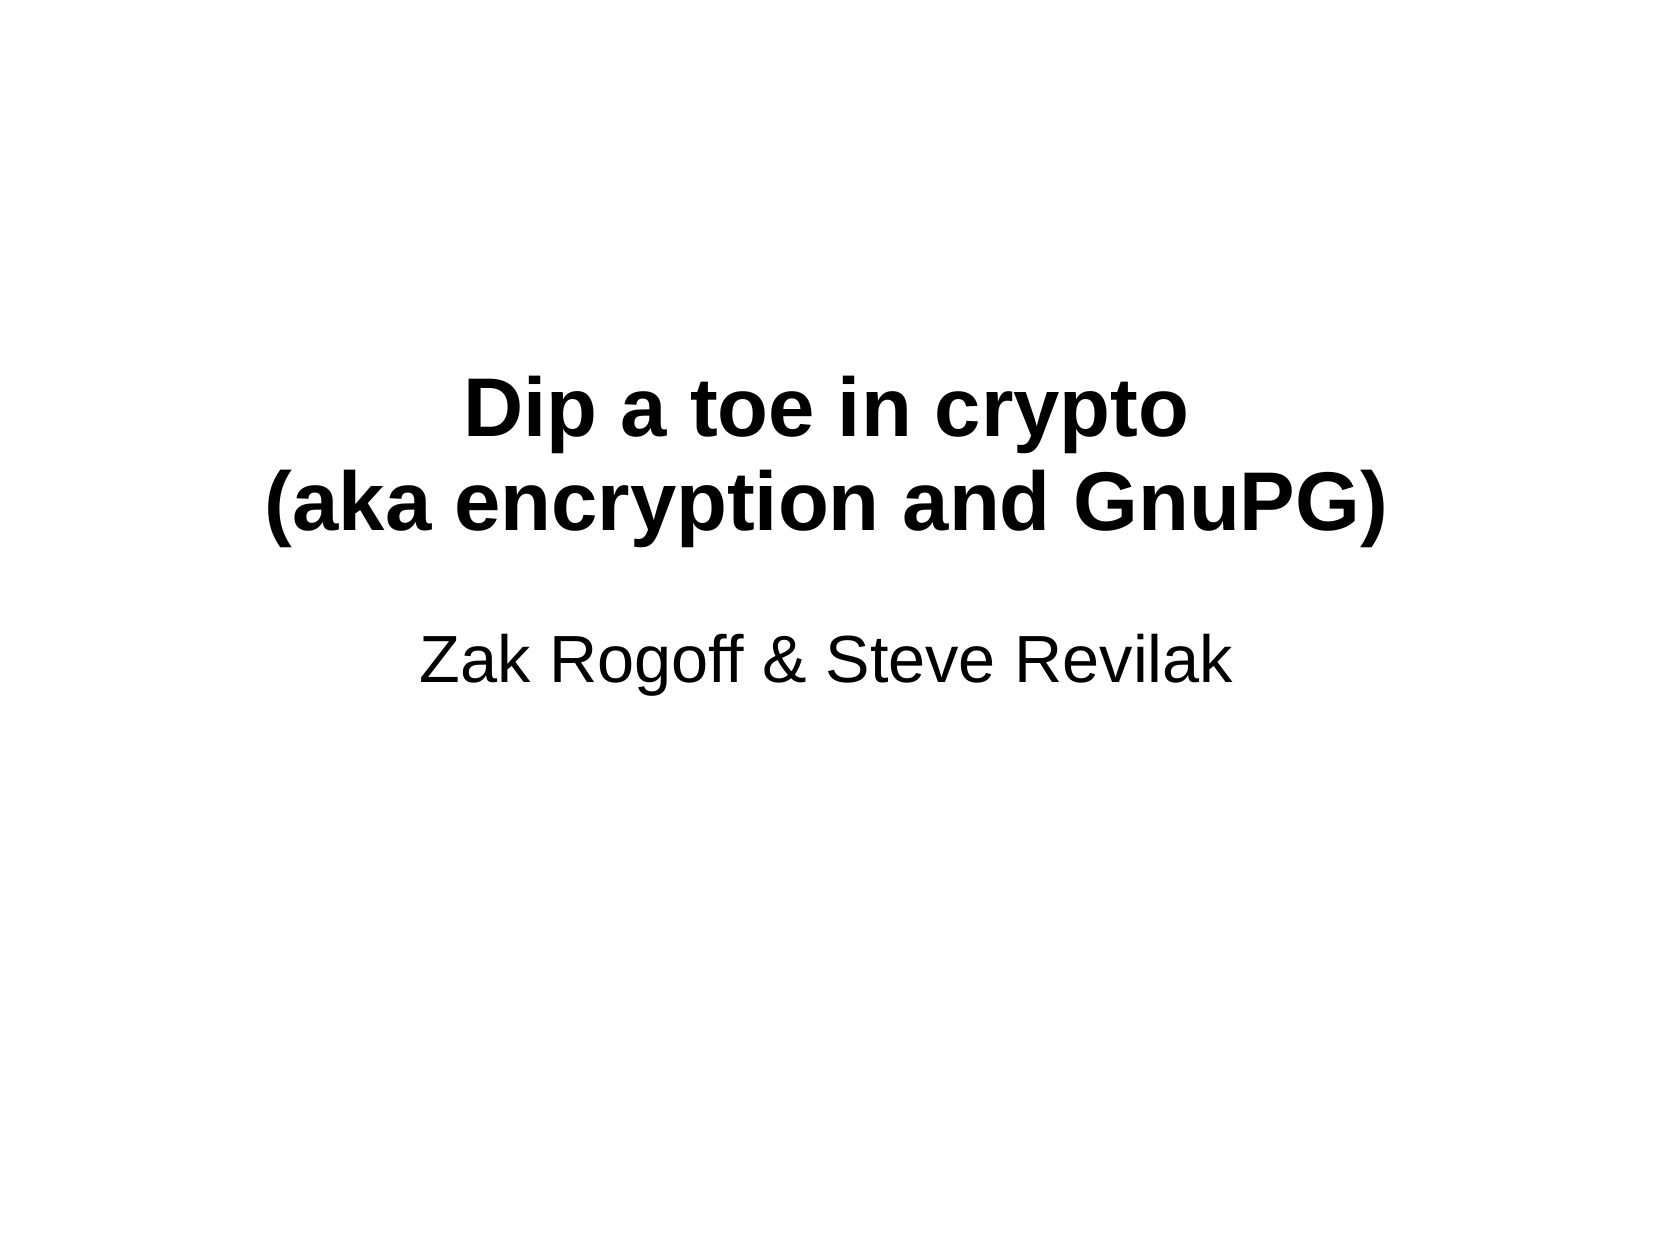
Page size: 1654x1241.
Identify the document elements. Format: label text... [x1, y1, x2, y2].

subtitle Dip a toe in crypto (aka encryption and GnuPG) Zak Rogoff & Steve Revilak [82, 49, 1571, 1010]
